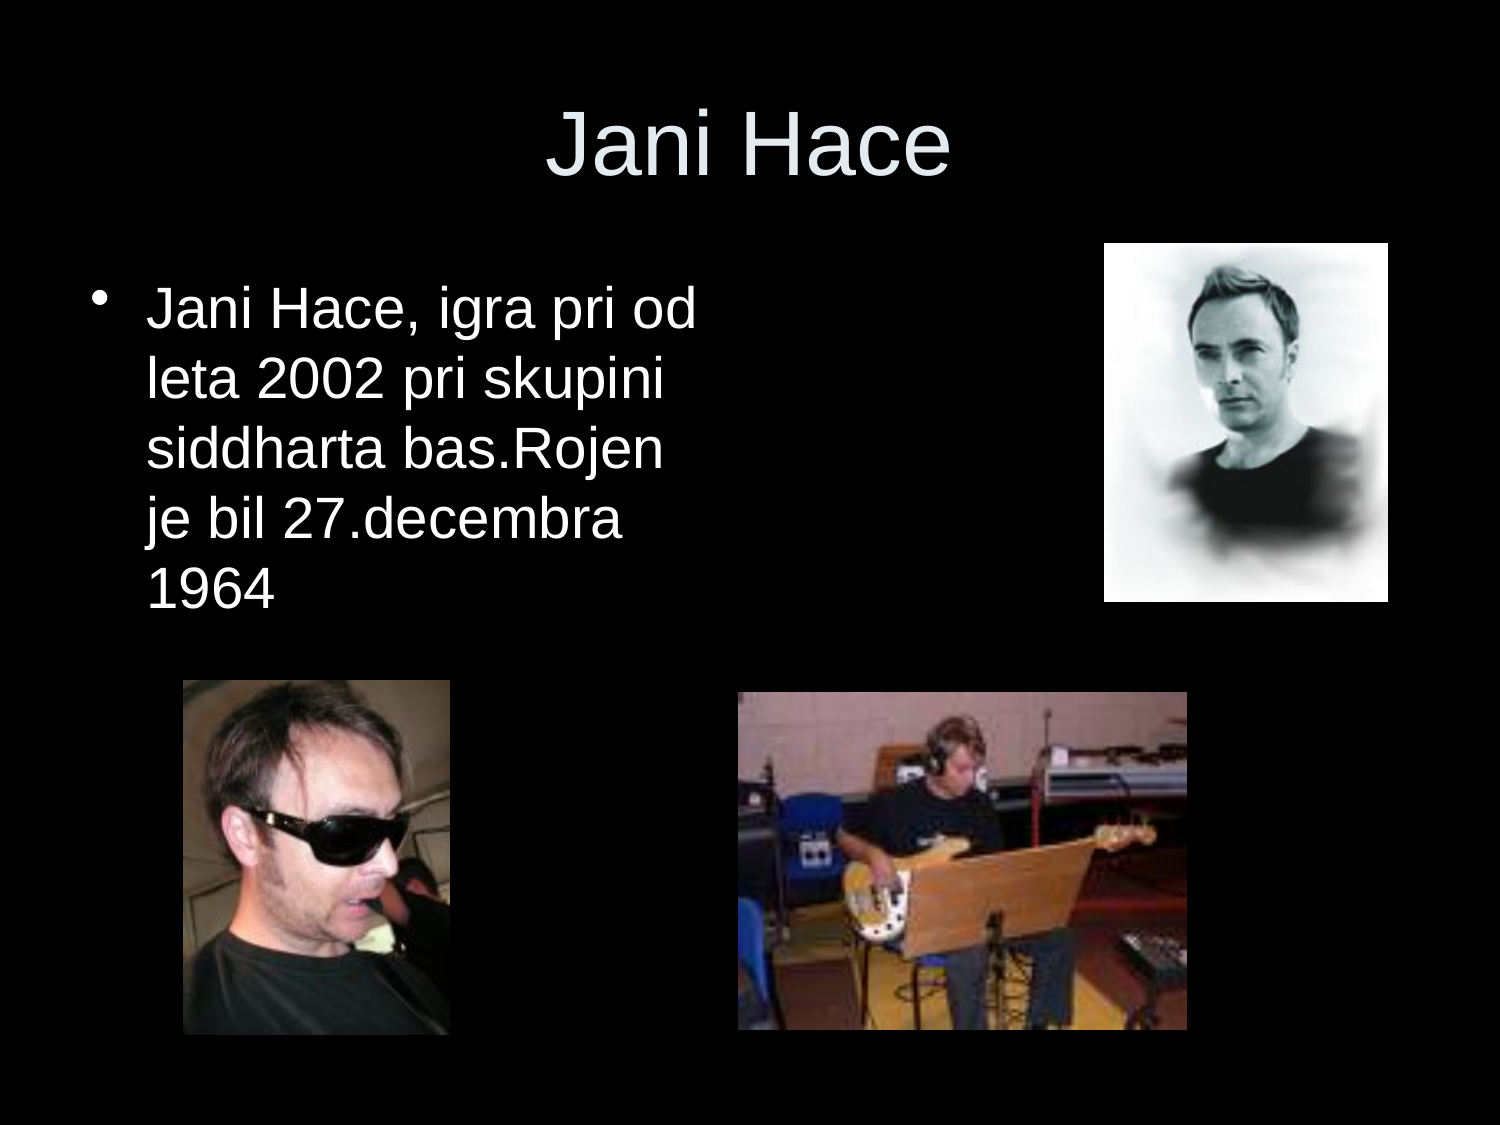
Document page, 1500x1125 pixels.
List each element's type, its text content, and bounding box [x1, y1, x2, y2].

list Jani Hace, igra pri od leta 2002 pri skupini siddharta bas.Rojen je bil 27.decembra 1964 [75, 262, 738, 1005]
picture [183, 680, 450, 1035]
picture [738, 692, 1187, 1030]
title Jani Hace [75, 45, 1425, 233]
picture [1104, 243, 1388, 603]
